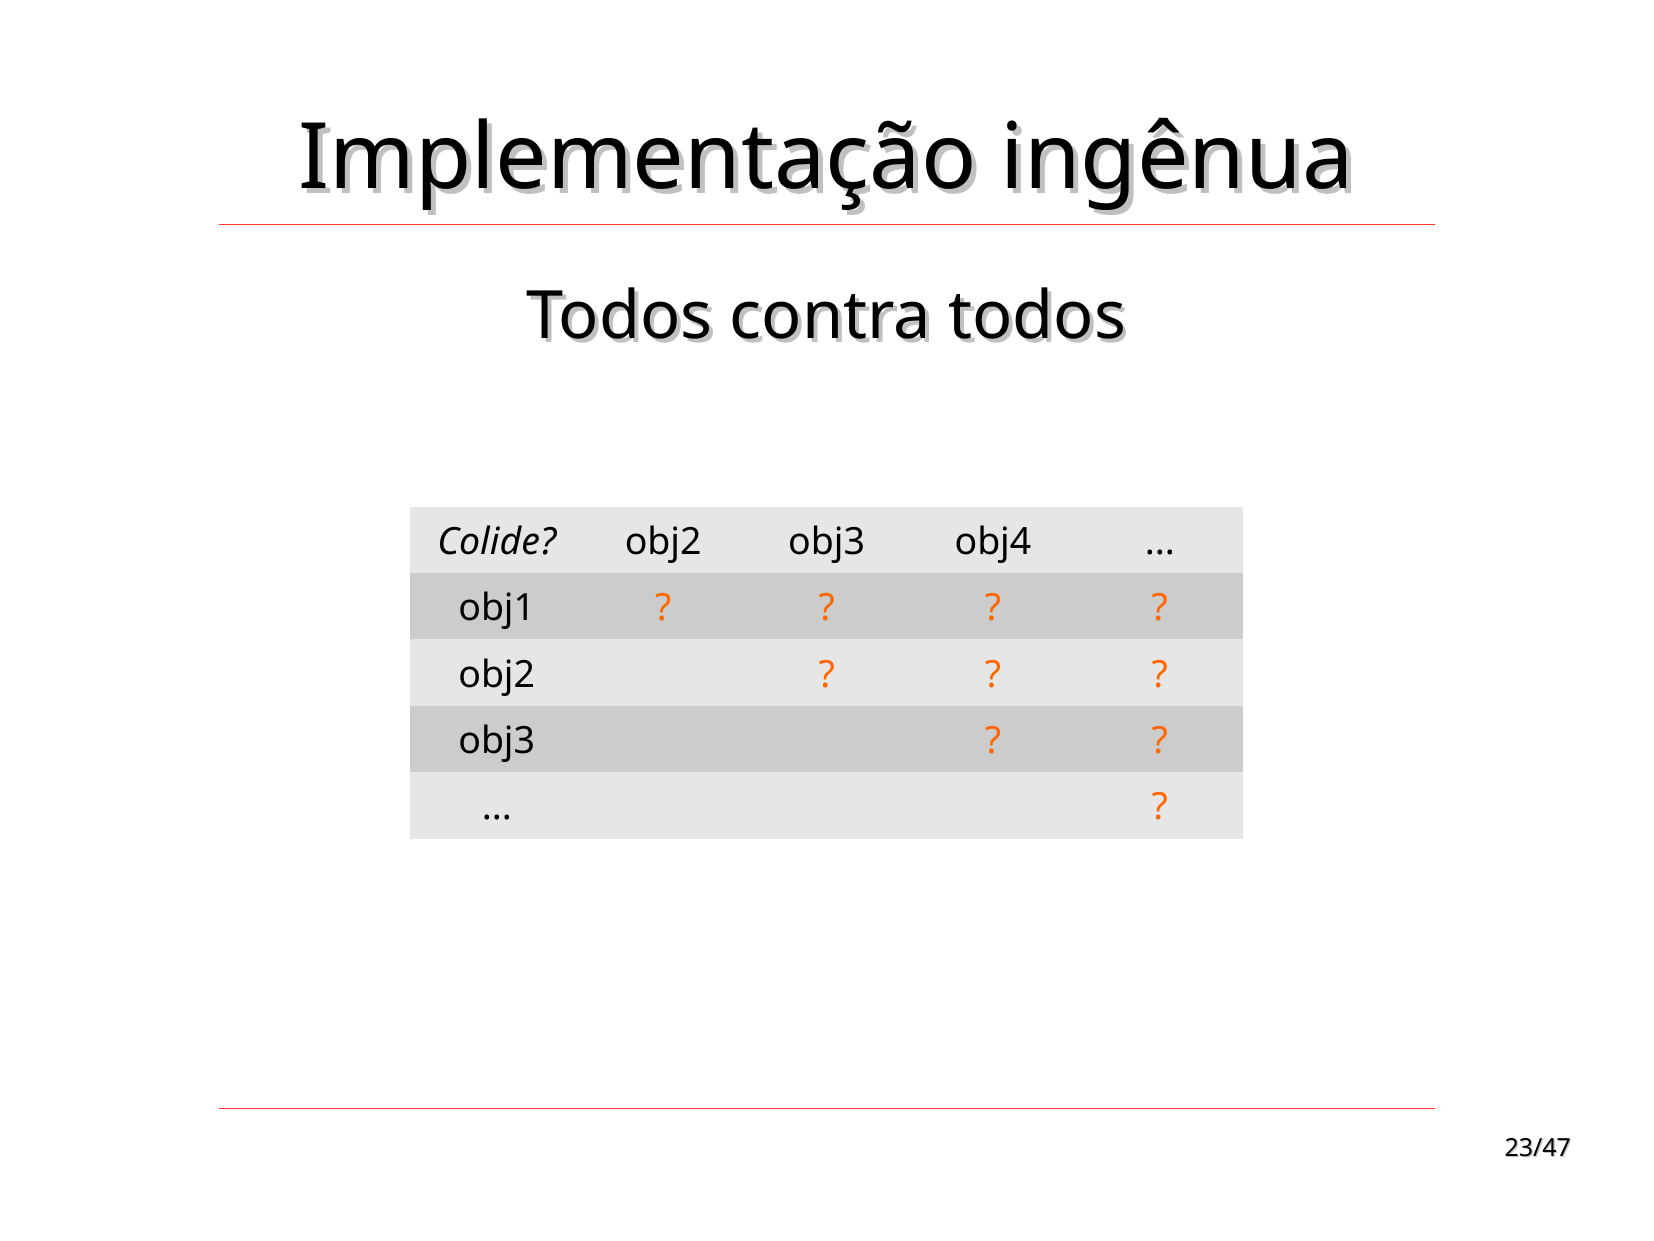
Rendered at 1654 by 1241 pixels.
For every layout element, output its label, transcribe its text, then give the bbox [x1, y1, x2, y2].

table_cell [583, 639, 743, 706]
table_header obj2 [583, 507, 743, 573]
table_cell [743, 772, 910, 839]
table_cell ? [910, 639, 1076, 706]
table_cell [743, 706, 910, 772]
table_cell ? [910, 706, 1076, 772]
table_cell ? [743, 639, 910, 706]
table_cell [583, 772, 743, 839]
table_cell ? [583, 573, 743, 639]
title Implementação ingênua [82, 49, 1571, 257]
text_box Todos contra todos [357, 259, 1297, 361]
table_cell ... [410, 772, 583, 839]
table_cell ? [1076, 573, 1243, 639]
table_header obj4 [910, 507, 1076, 573]
table_cell ? [1076, 706, 1243, 772]
table_cell [910, 772, 1076, 839]
table_cell [583, 706, 743, 772]
table_header Colide? [410, 507, 583, 573]
table_header obj3 [743, 507, 910, 573]
table_cell obj1 [410, 573, 583, 639]
table_cell ? [1076, 772, 1243, 839]
table_cell obj3 [410, 706, 583, 772]
table_cell obj2 [410, 639, 583, 706]
table_cell ? [1076, 639, 1243, 706]
table_cell ? [910, 573, 1076, 639]
table_cell ? [743, 573, 910, 639]
table_header ... [1076, 507, 1243, 573]
